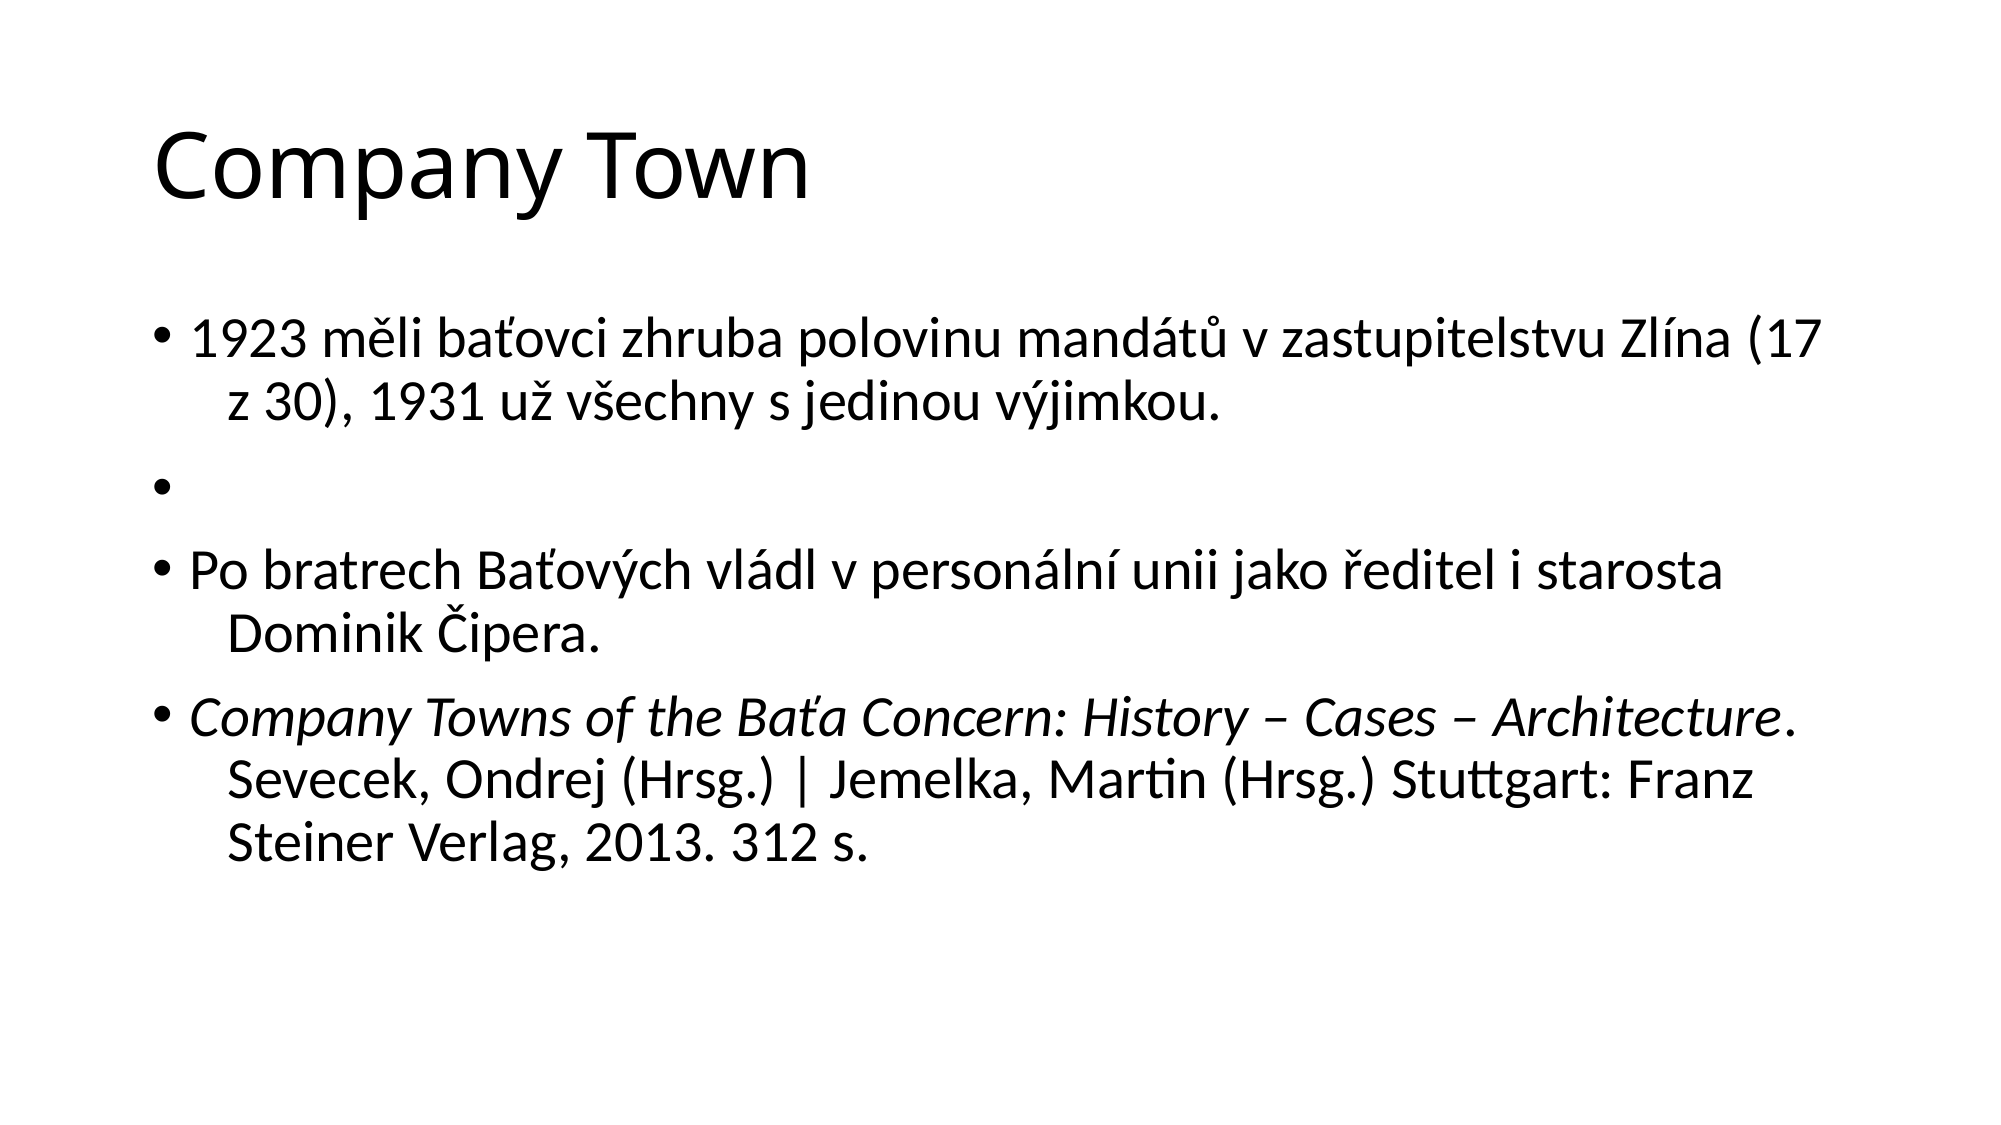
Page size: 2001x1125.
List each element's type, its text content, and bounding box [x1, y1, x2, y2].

list 1923 měli baťovci zhruba polovinu mandátů v zastupitelstvu Zlína (17 z 30), 1931 už všechny s jedinou výjimkou. Po bratrech Baťových vládl v personální unii jako ředitel i starosta Dominik Čipera. Company Towns of the Baťa Concern: History – Cases – Architecture. Sevecek, Ondrej (Hrsg.) | Jemelka, Martin (Hrsg.) Stuttgart: Franz Steiner Verlag, 2013. 312 s. [137, 299, 1863, 1014]
title Company Town [137, 59, 1863, 278]
